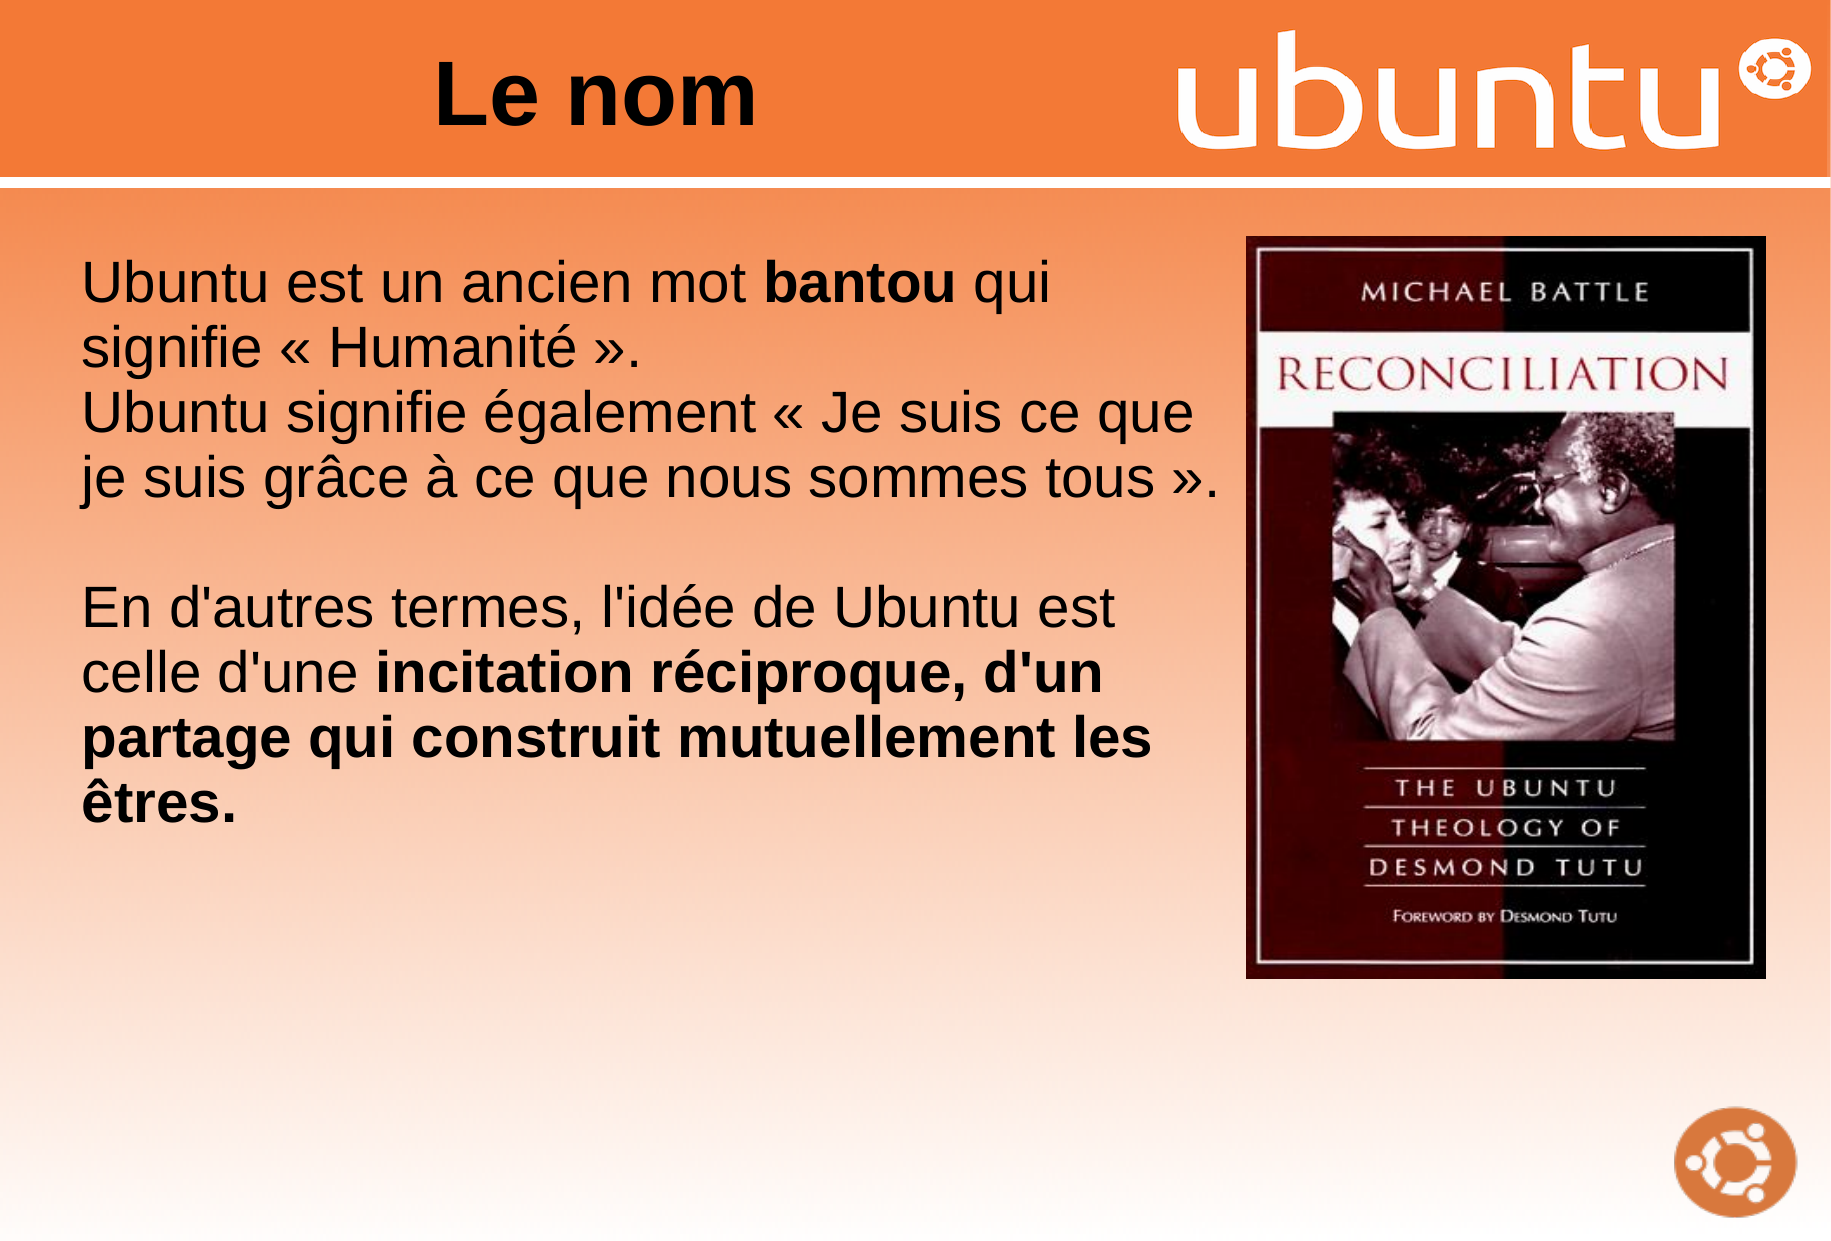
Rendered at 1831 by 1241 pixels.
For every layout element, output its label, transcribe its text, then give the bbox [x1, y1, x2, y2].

picture [0, 0, 1831, 1241]
text_box Ubuntu est un ancien mot bantou qui signifie « Humanité ». Ubuntu signifie également « Je suis ce que je suis grâce à ce que nous sommes tous ». En d'autres termes, l'idée de Ubuntu est celle d'une incitation réciproque, d'un partage qui construit mutuellement les êtres. [66, 242, 1262, 924]
title Le nom [0, 34, 1214, 154]
